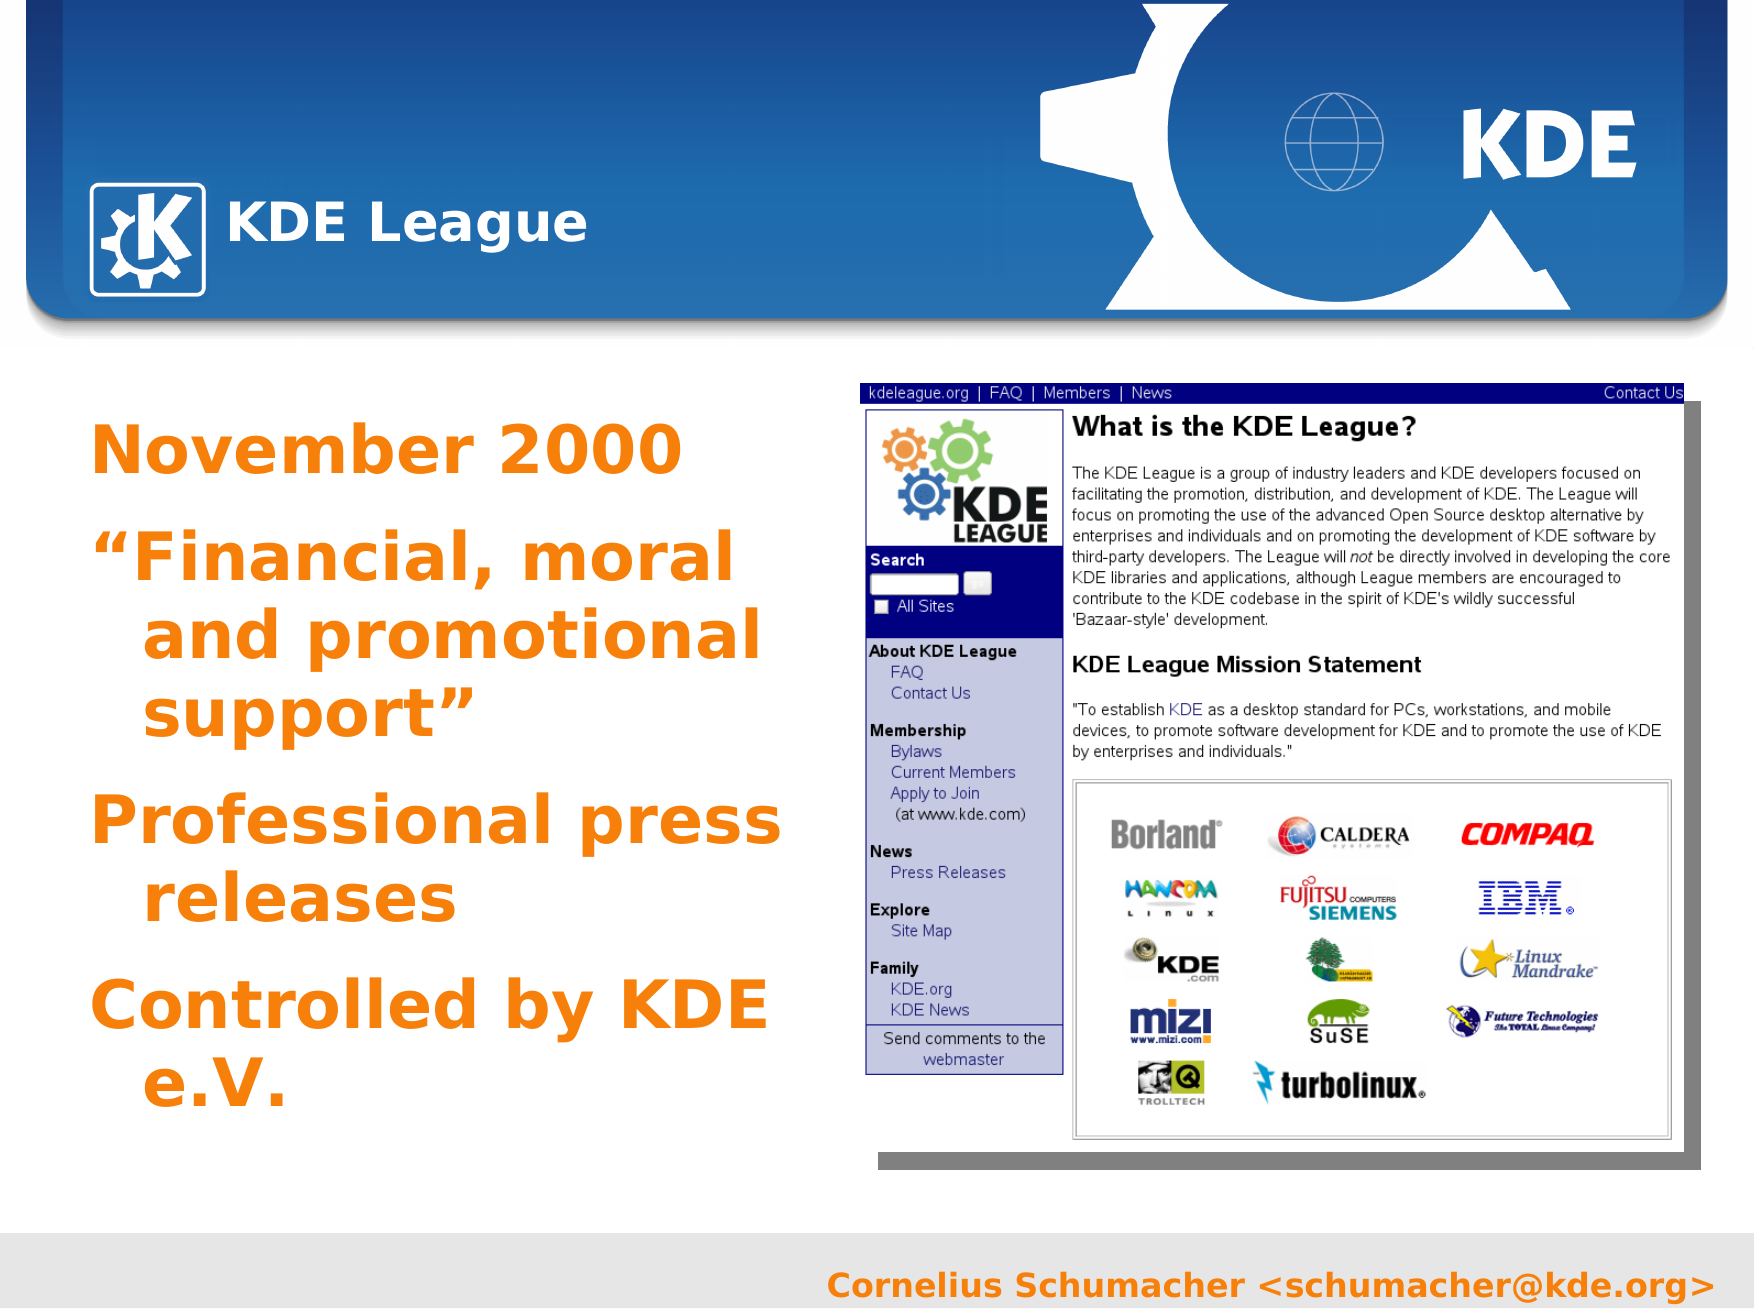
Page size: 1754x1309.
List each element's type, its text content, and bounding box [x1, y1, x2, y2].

picture [860, 383, 1684, 1152]
picture [0, 0, 1754, 349]
list November 2000 “Financial, moral and promotional support” Professional press releases Controlled by KDE e.V. [71, 411, 827, 1148]
title KDE League [225, 181, 1126, 265]
